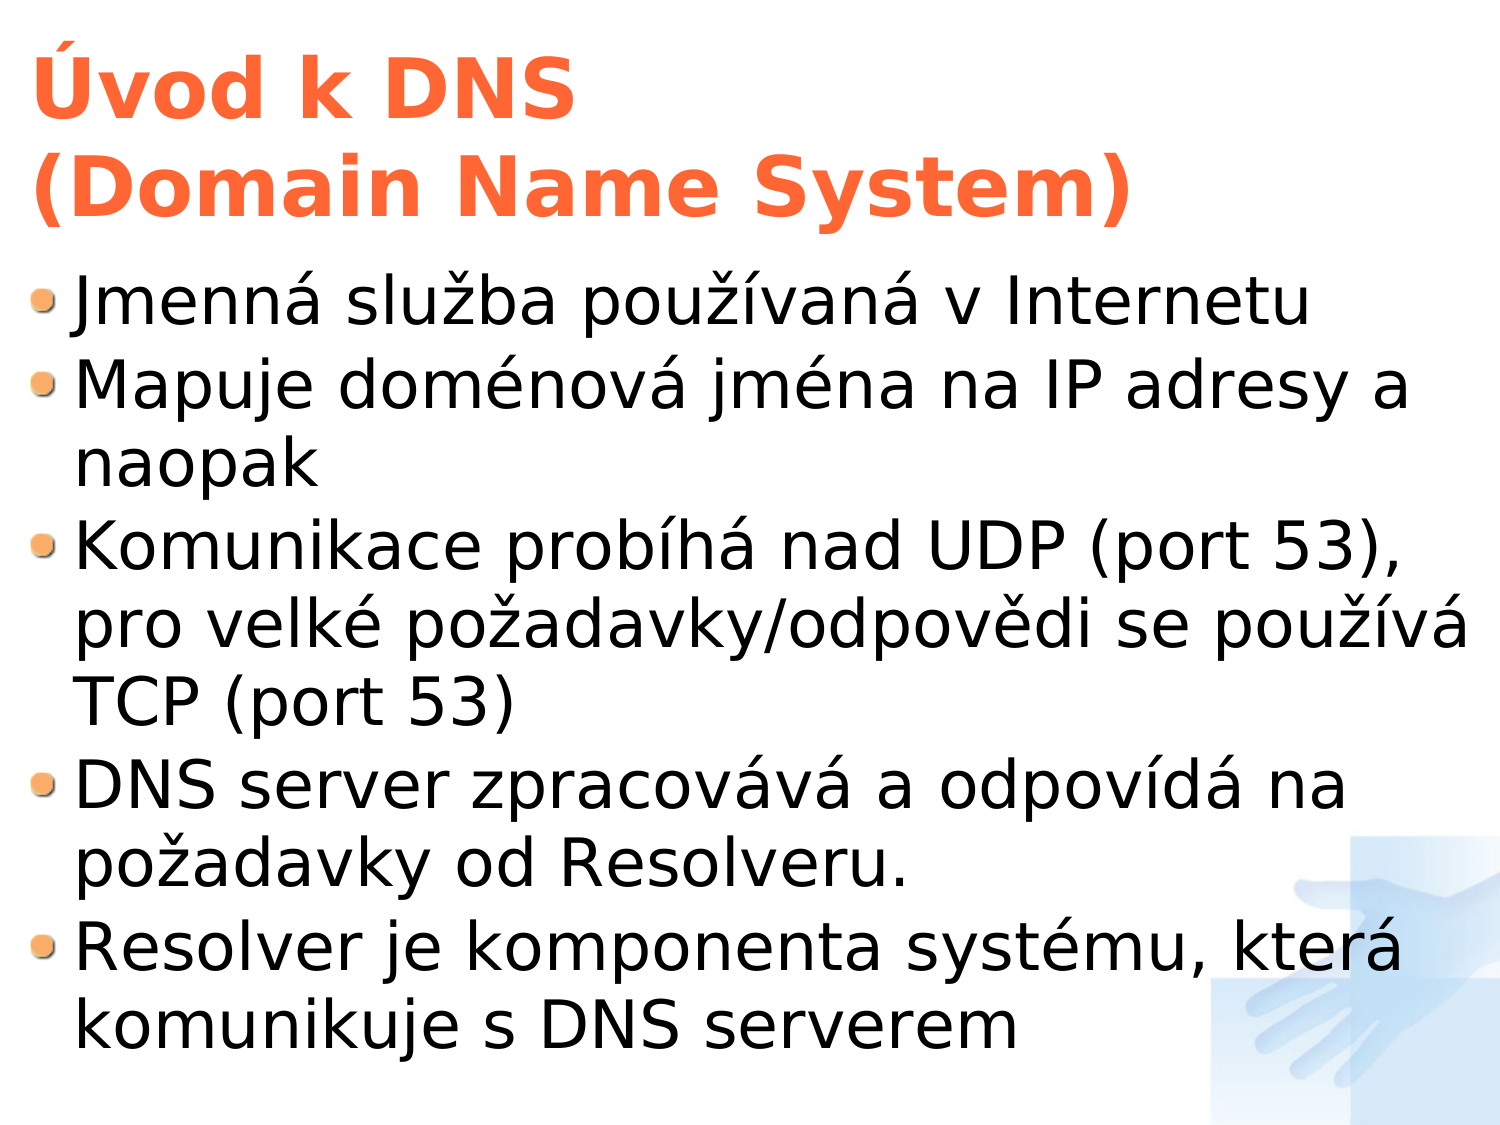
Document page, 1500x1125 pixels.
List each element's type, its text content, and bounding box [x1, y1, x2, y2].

list Jmenná služba používaná v Internetu Mapuje doménová jména na IP adresy a naopak Komunikace probíhá nad UDP (port 53), pro velké požadavky/odpovědi se používá TCP (port 53) DNS server zpracovává a odpovídá na požadavky od Resolveru. Resolver je komponenta systému, která komunikuje s DNS serverem [29, 262, 1477, 1093]
picture [0, 0, 1500, 1125]
title Úvod k DNS (Domain Name System) [29, 21, 1477, 257]
